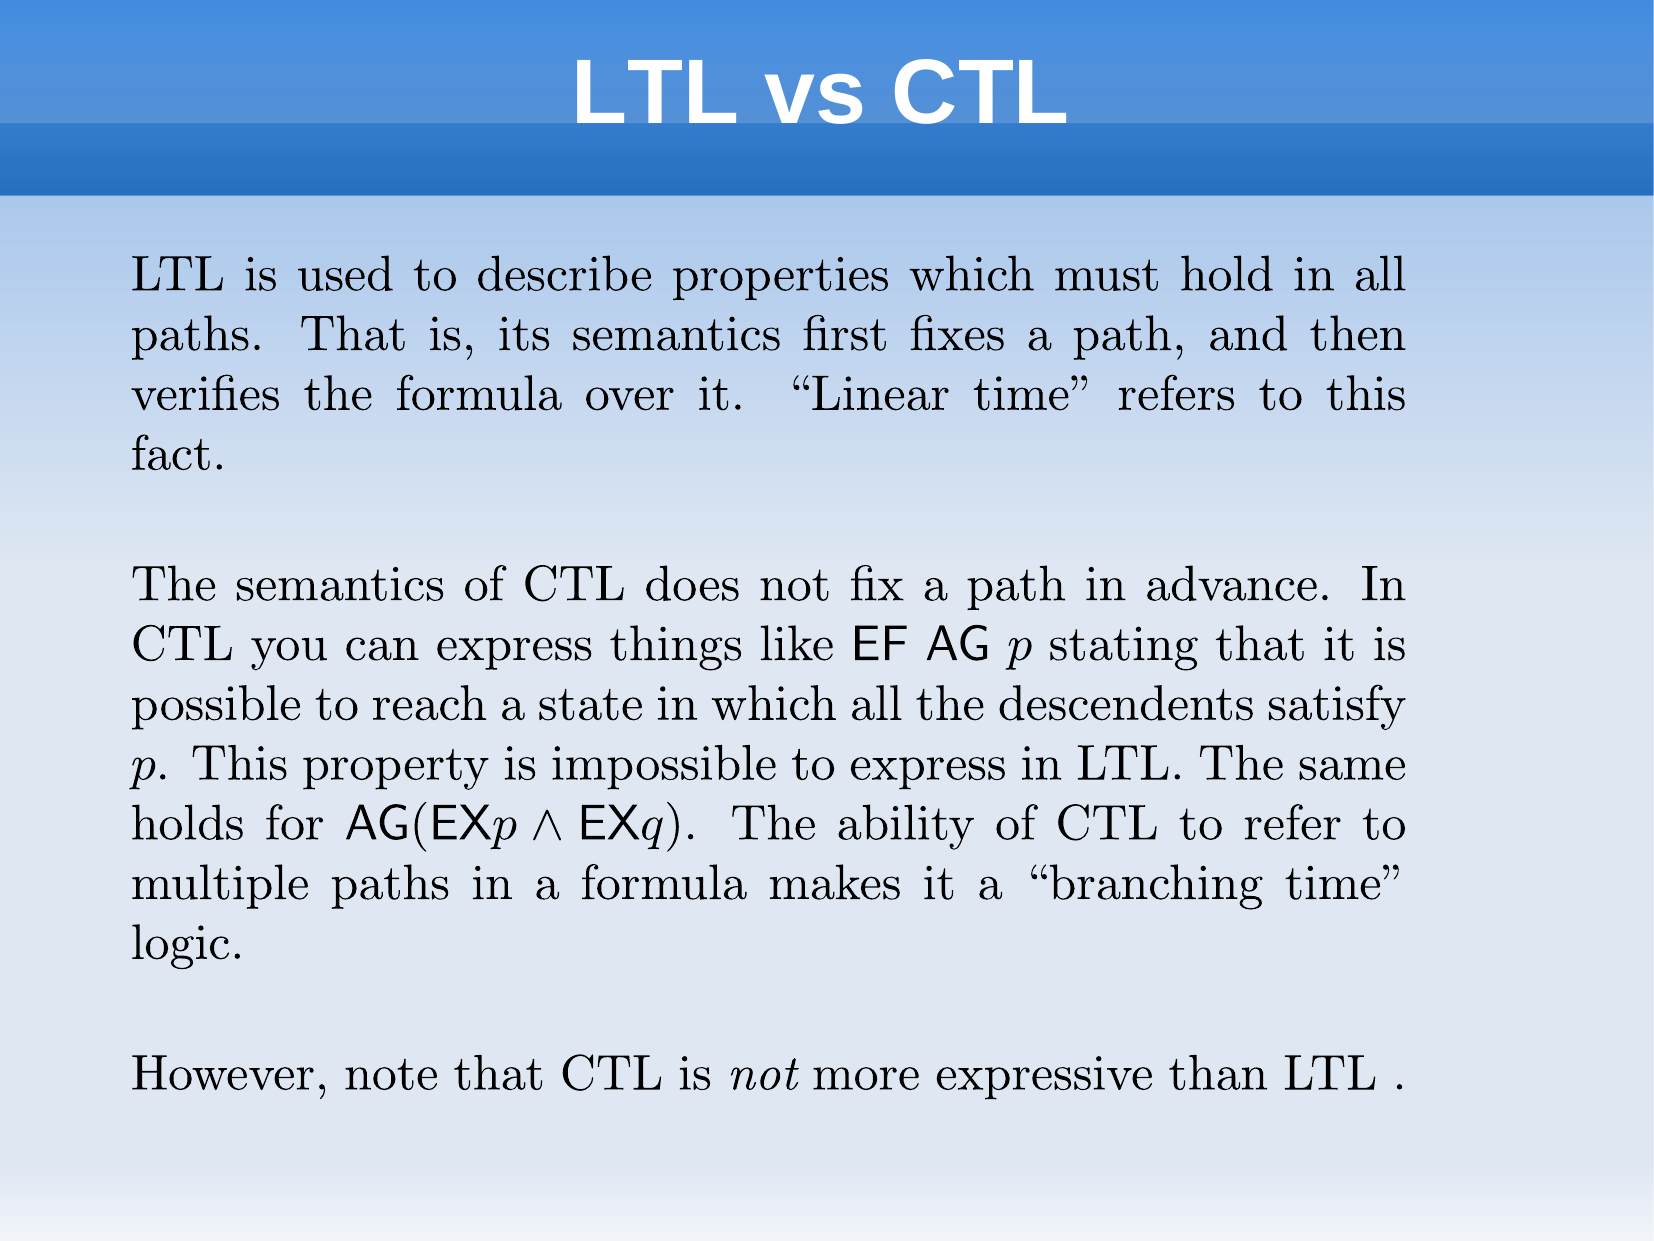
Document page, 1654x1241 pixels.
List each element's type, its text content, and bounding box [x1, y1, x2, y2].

picture [0, 0, 1654, 1241]
title LTL vs CTL [76, 0, 1565, 188]
text_box [129, 255, 1408, 1100]
